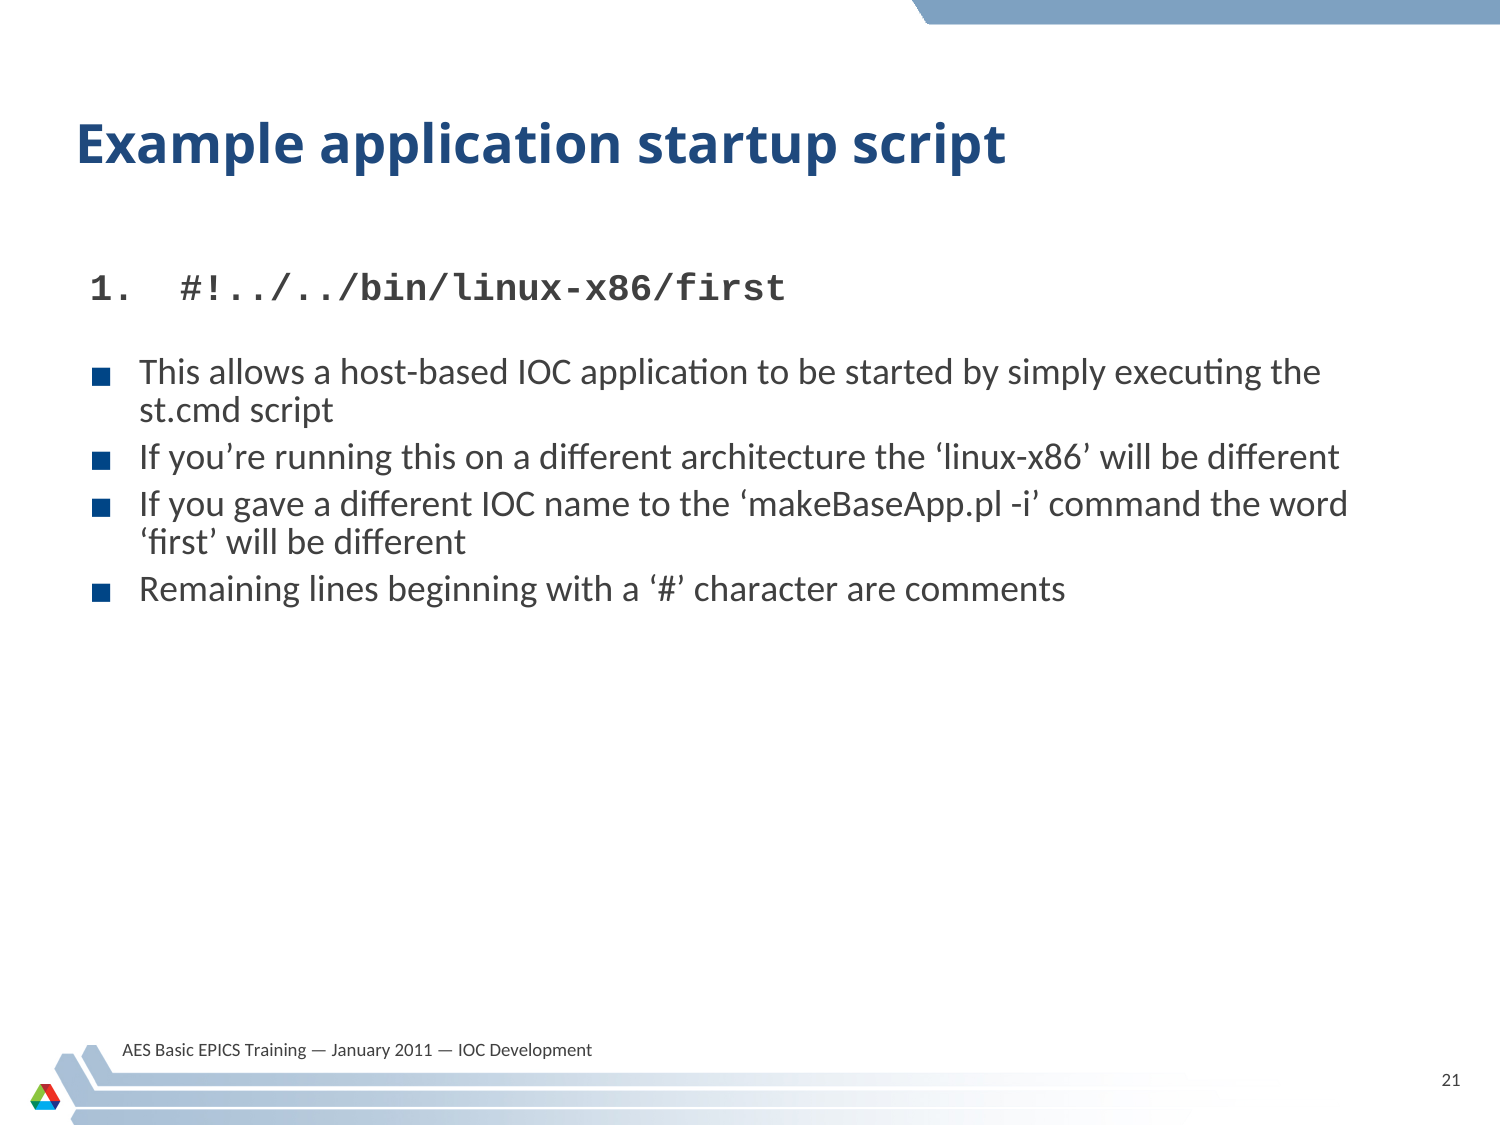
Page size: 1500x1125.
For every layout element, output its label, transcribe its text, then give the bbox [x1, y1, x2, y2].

list 1. #!../../bin/linux-x86/first This allows a host-based IOC application to be started by simply executing the st.cmd script If you’re running this on a different architecture the ‘linux-x86’ will be different If you gave a different IOC name to the ‘makeBaseApp.pl -i’ command the word ‘first’ will be different Remaining lines beginning with a ‘#’ character are comments [75, 262, 1426, 1021]
picture [0, 0, 1500, 26]
title Example application startup script [75, 111, 1426, 175]
picture [0, 1037, 1500, 1125]
